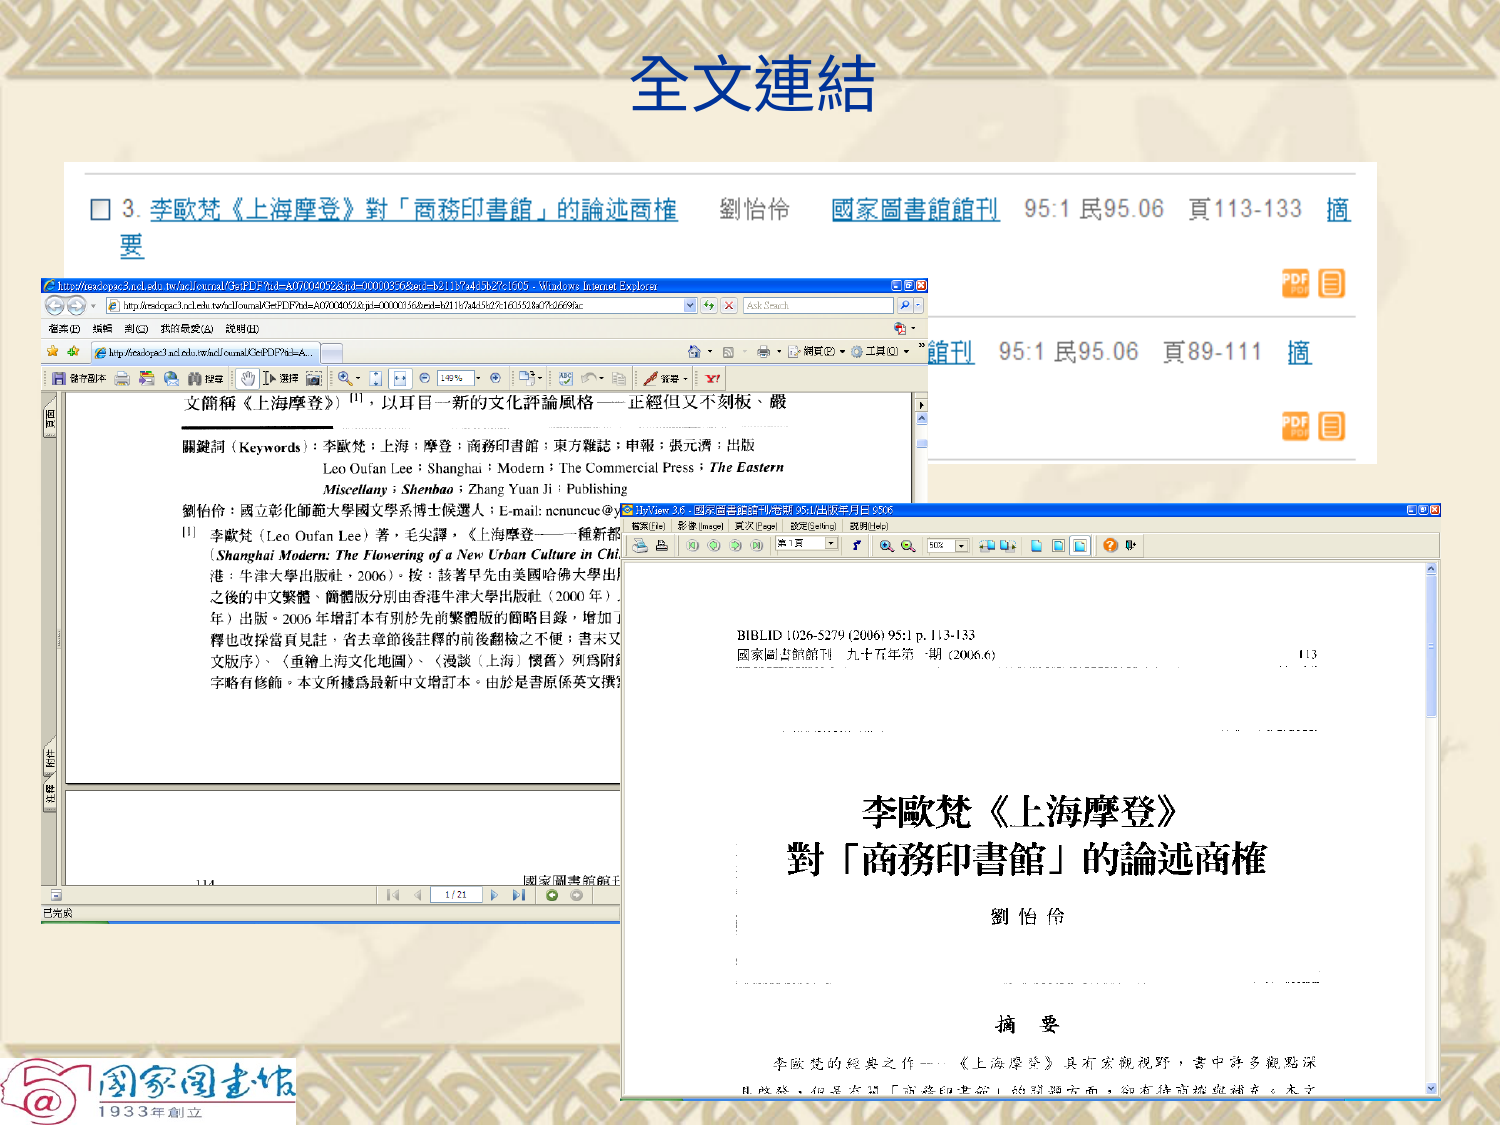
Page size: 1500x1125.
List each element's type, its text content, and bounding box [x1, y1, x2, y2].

picture [0, 0, 1500, 1125]
title 全文連結 [53, 42, 1455, 124]
